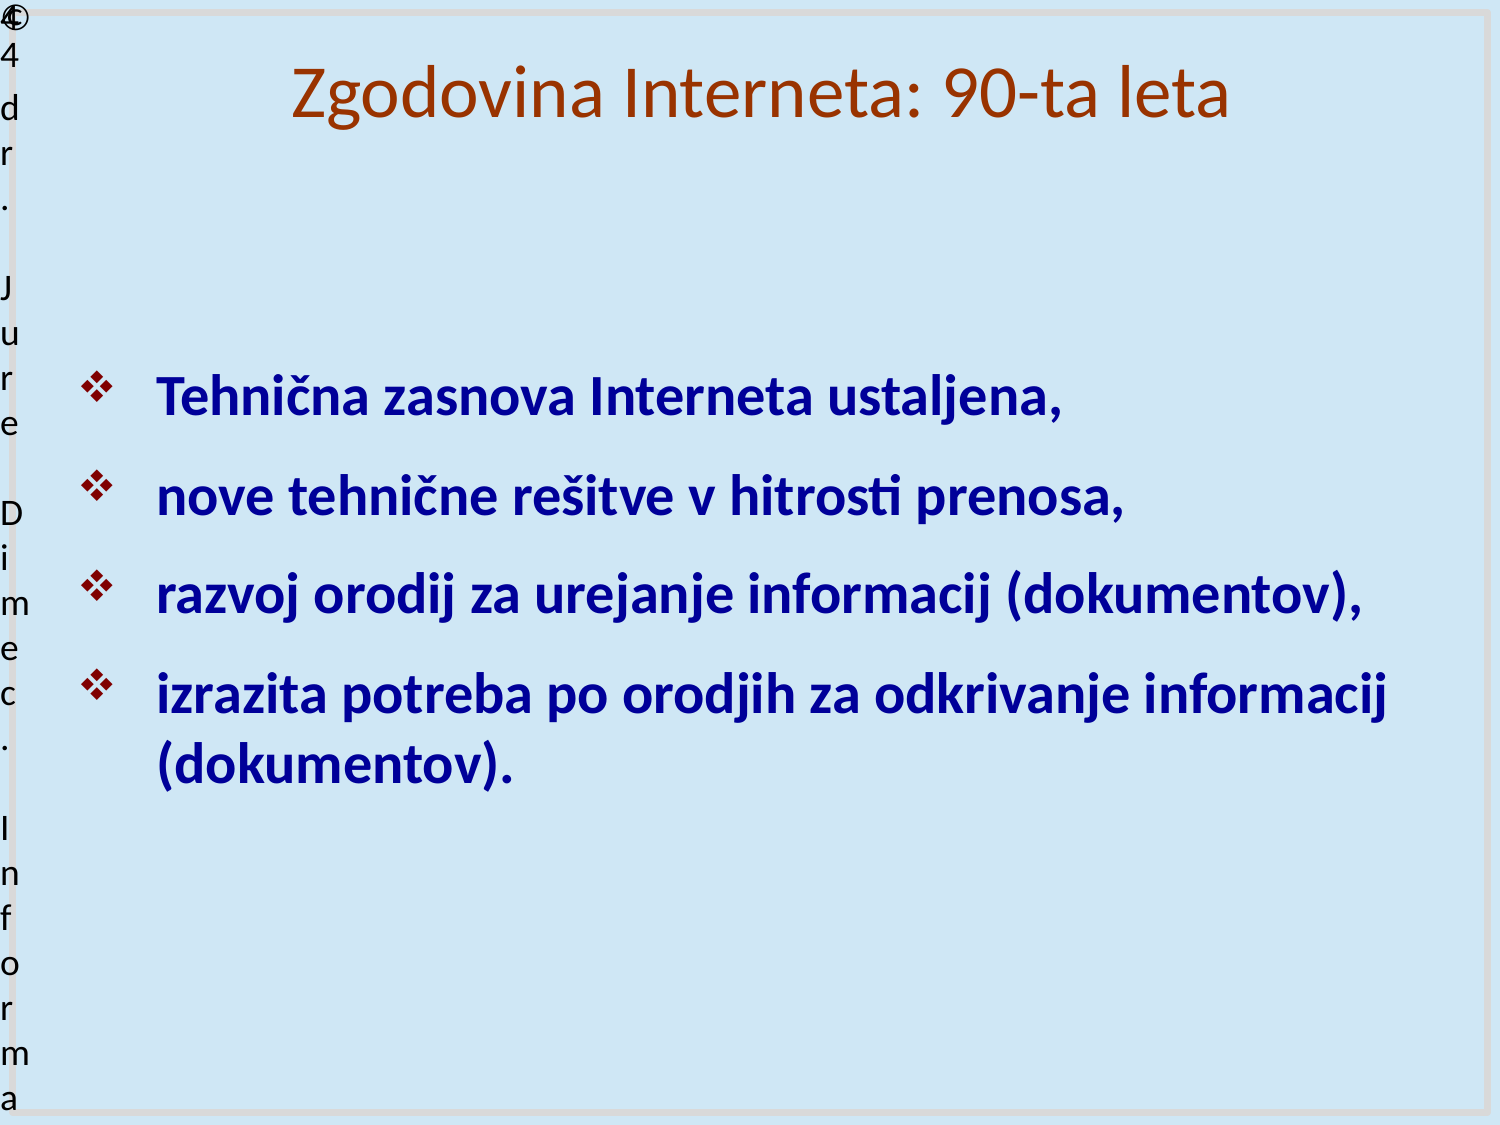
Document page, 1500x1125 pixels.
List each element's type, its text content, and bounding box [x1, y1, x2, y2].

text_box Tehnična zasnova Interneta ustaljena, nove tehnične rešitve v hitrosti prenosa, razvoj orodij za urejanje informacij (dokumentov), izrazita potreba po orodjih za odkrivanje informacij (dokumentov). [62, 350, 1450, 803]
title Zgodovina Interneta: 90-ta leta [41, 37, 1483, 138]
